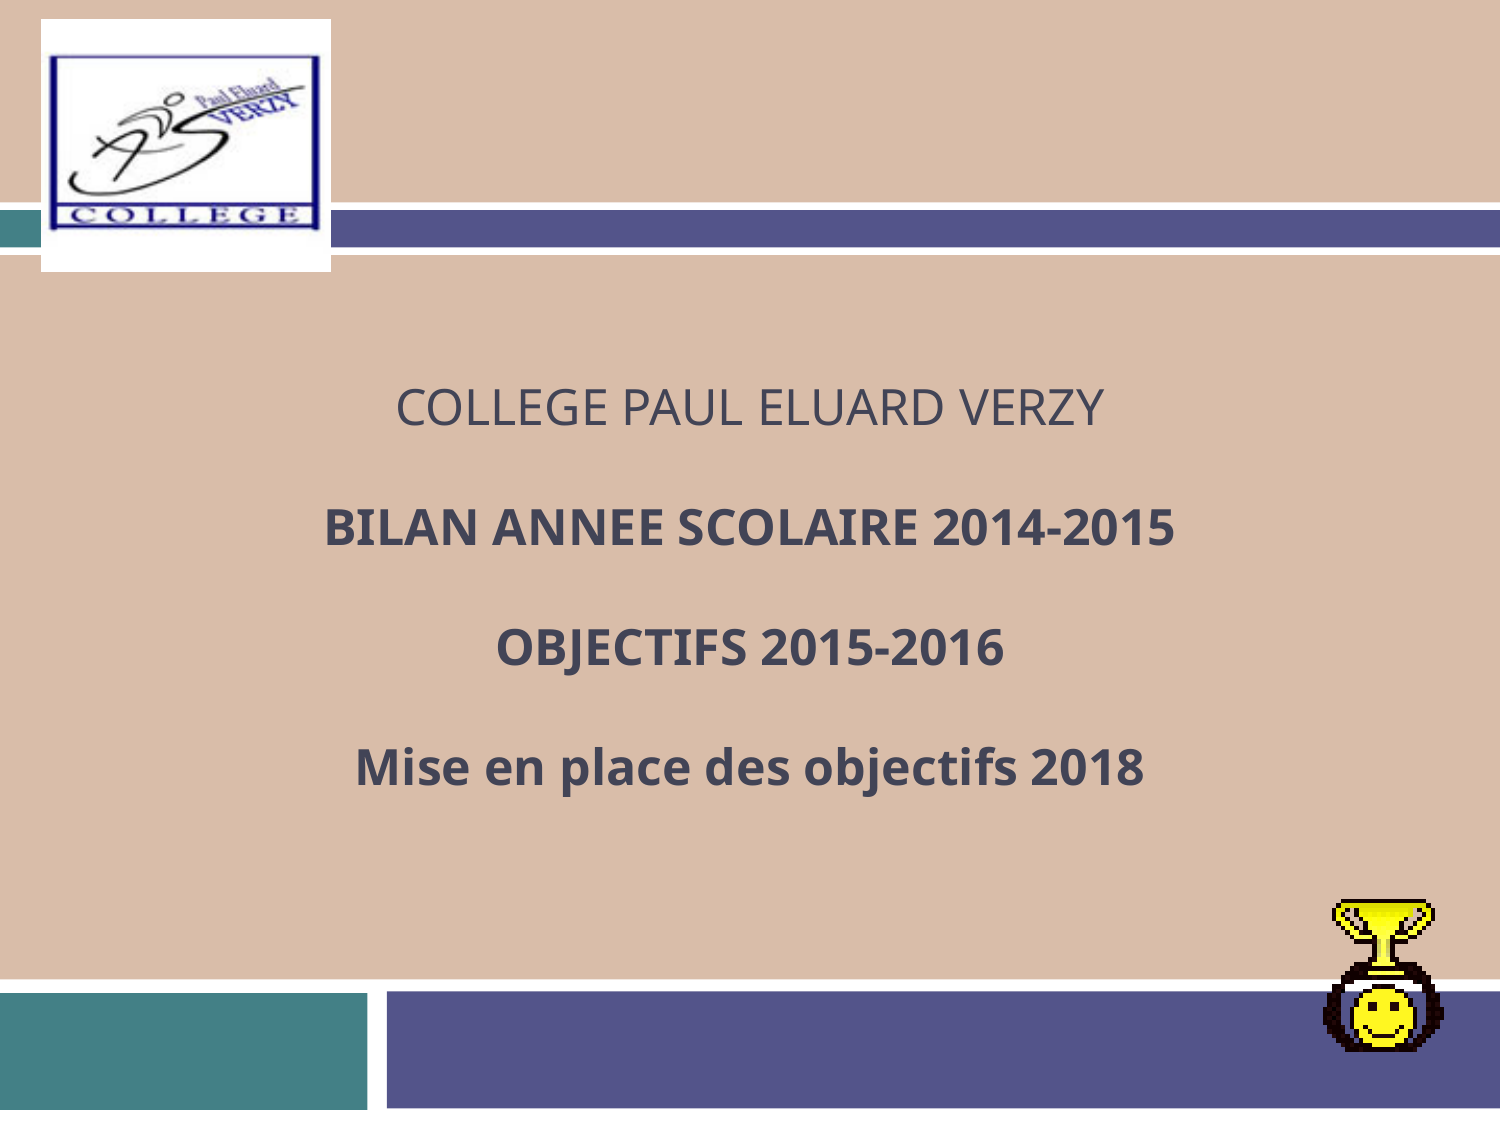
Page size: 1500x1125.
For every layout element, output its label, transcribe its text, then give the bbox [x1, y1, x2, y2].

subtitle COLLEGE PAUL ELUARD VERZY BILAN ANNEE SCOLAIRE 2014-2015 OBJECTIFS 2015-2016 Mise en place des objectifs 2018 [75, 263, 1425, 1006]
picture [41, 19, 331, 272]
picture [1305, 881, 1458, 1057]
